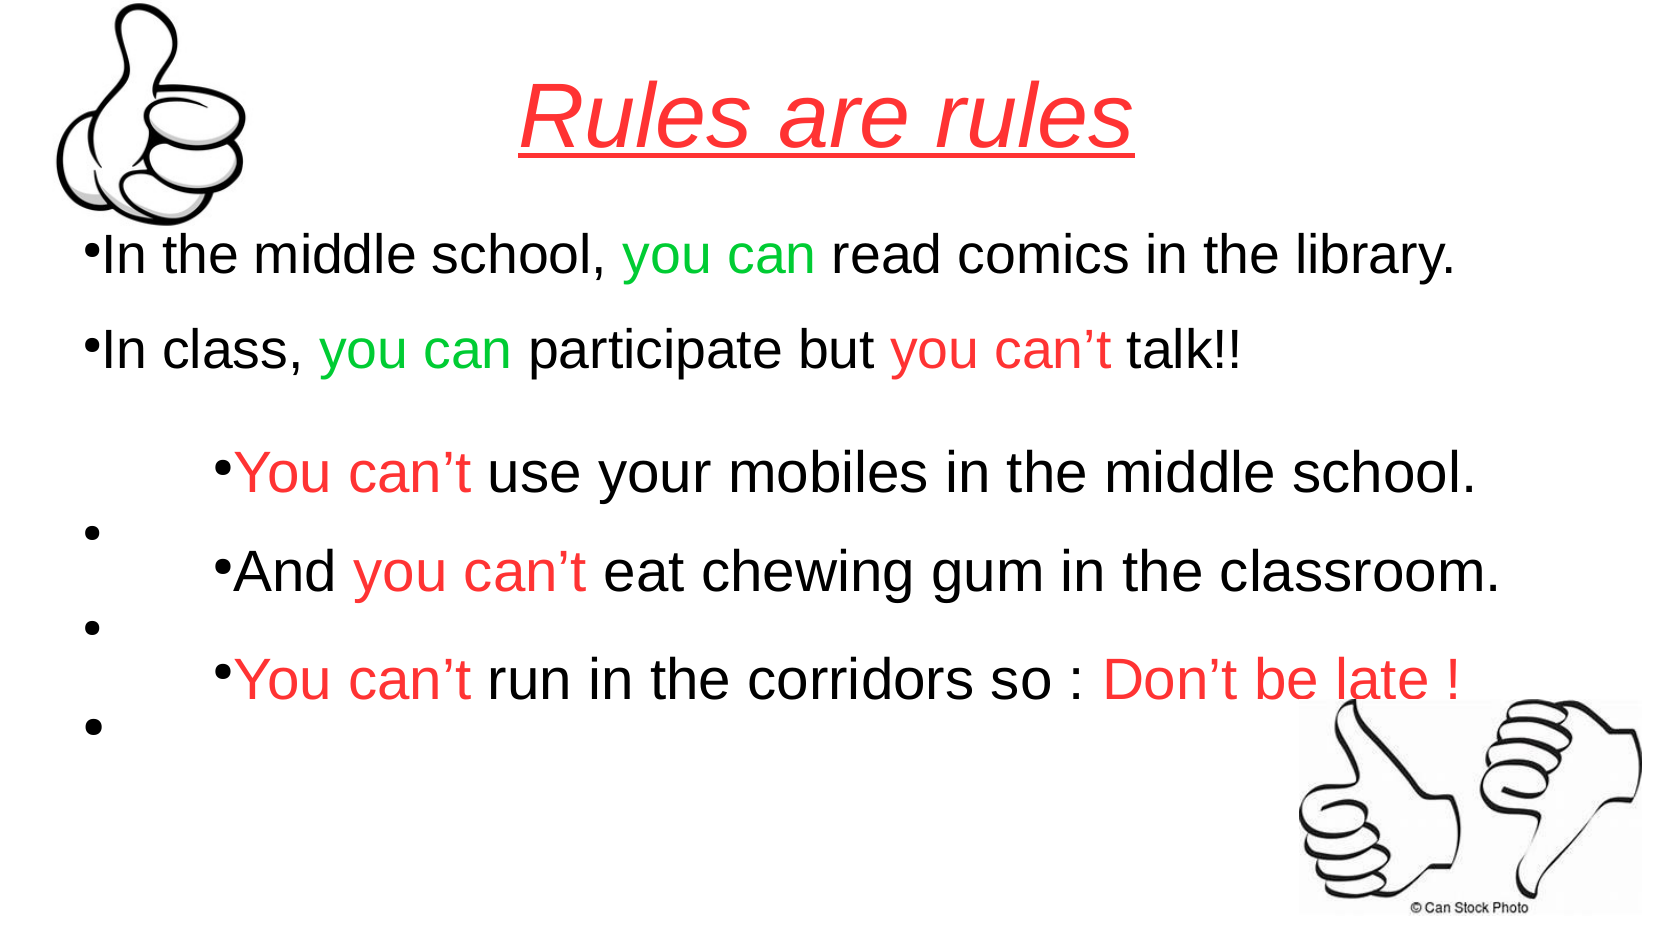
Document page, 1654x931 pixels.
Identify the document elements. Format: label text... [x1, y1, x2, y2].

title Rules are rules [266, 33, 1571, 189]
list You can’t use your mobiles in the middle school. And you can’t eat chewing gum in the classroom. You can’t run in the corridors so : Don’t be late ! [212, 434, 1654, 845]
picture [1299, 699, 1642, 916]
picture [36, 0, 266, 230]
list In the middle school, you can read comics in the library. In class, you can participate but you can’t talk!! [82, 218, 1571, 476]
